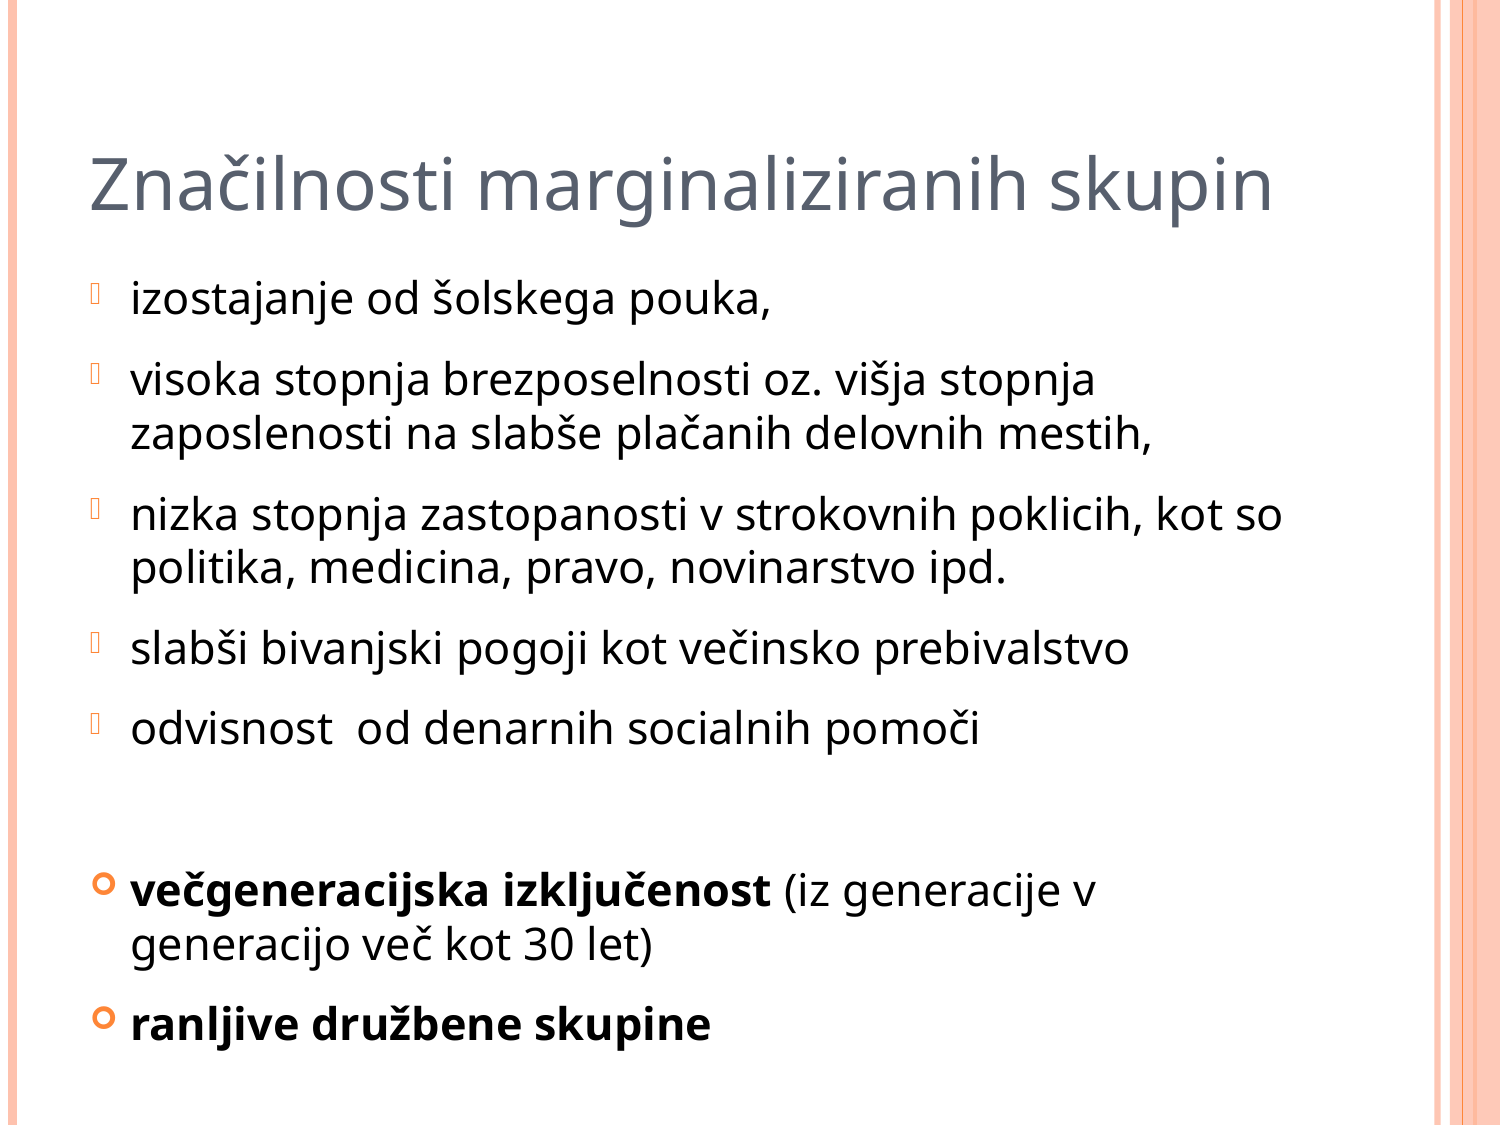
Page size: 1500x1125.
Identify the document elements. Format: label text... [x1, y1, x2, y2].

title Značilnosti marginaliziranih skupin [75, 45, 1300, 233]
list izostajanje od šolskega pouka, visoka stopnja brezposelnosti oz. višja stopnja zaposlenosti na slabše plačanih delovnih mestih, nizka stopnja zastopanosti v strokovnih poklicih, kot so politika, medicina, pravo, novinarstvo ipd. slabši bivanjski pogoji kot večinsko prebivalstvo odvisnost od denarnih socialnih pomoči večgeneracijska izključenost (iz generacije v generacijo več kot 30 let) ranljive družbene skupine [75, 262, 1300, 1062]
